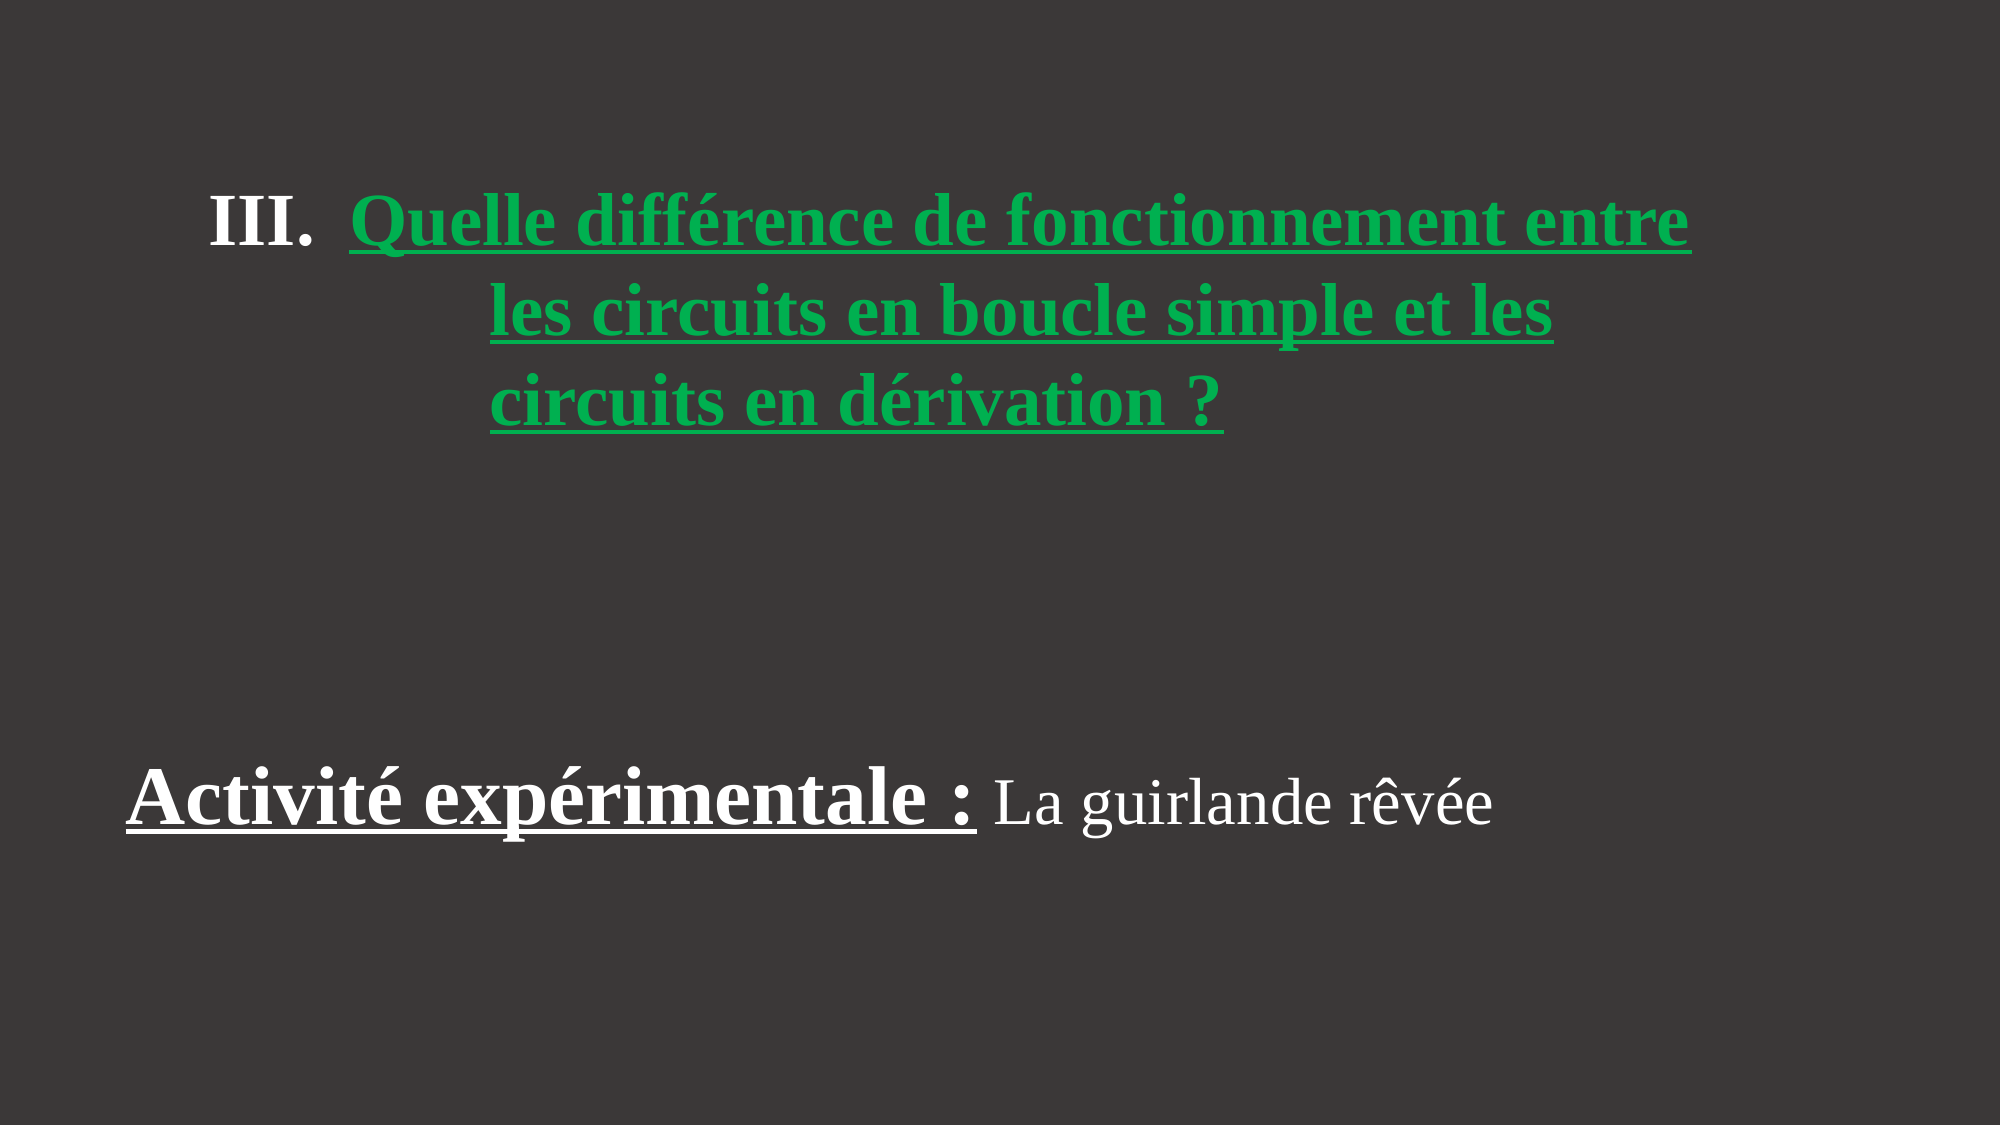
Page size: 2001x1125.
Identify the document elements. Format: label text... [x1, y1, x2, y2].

text_box Activité expérimentale : La guirlande rêvée [110, 733, 1867, 850]
text_box Quelle différence de fonctionnement entre les circuits en boucle simple et les circuits en dérivation ? [193, 163, 1756, 451]
